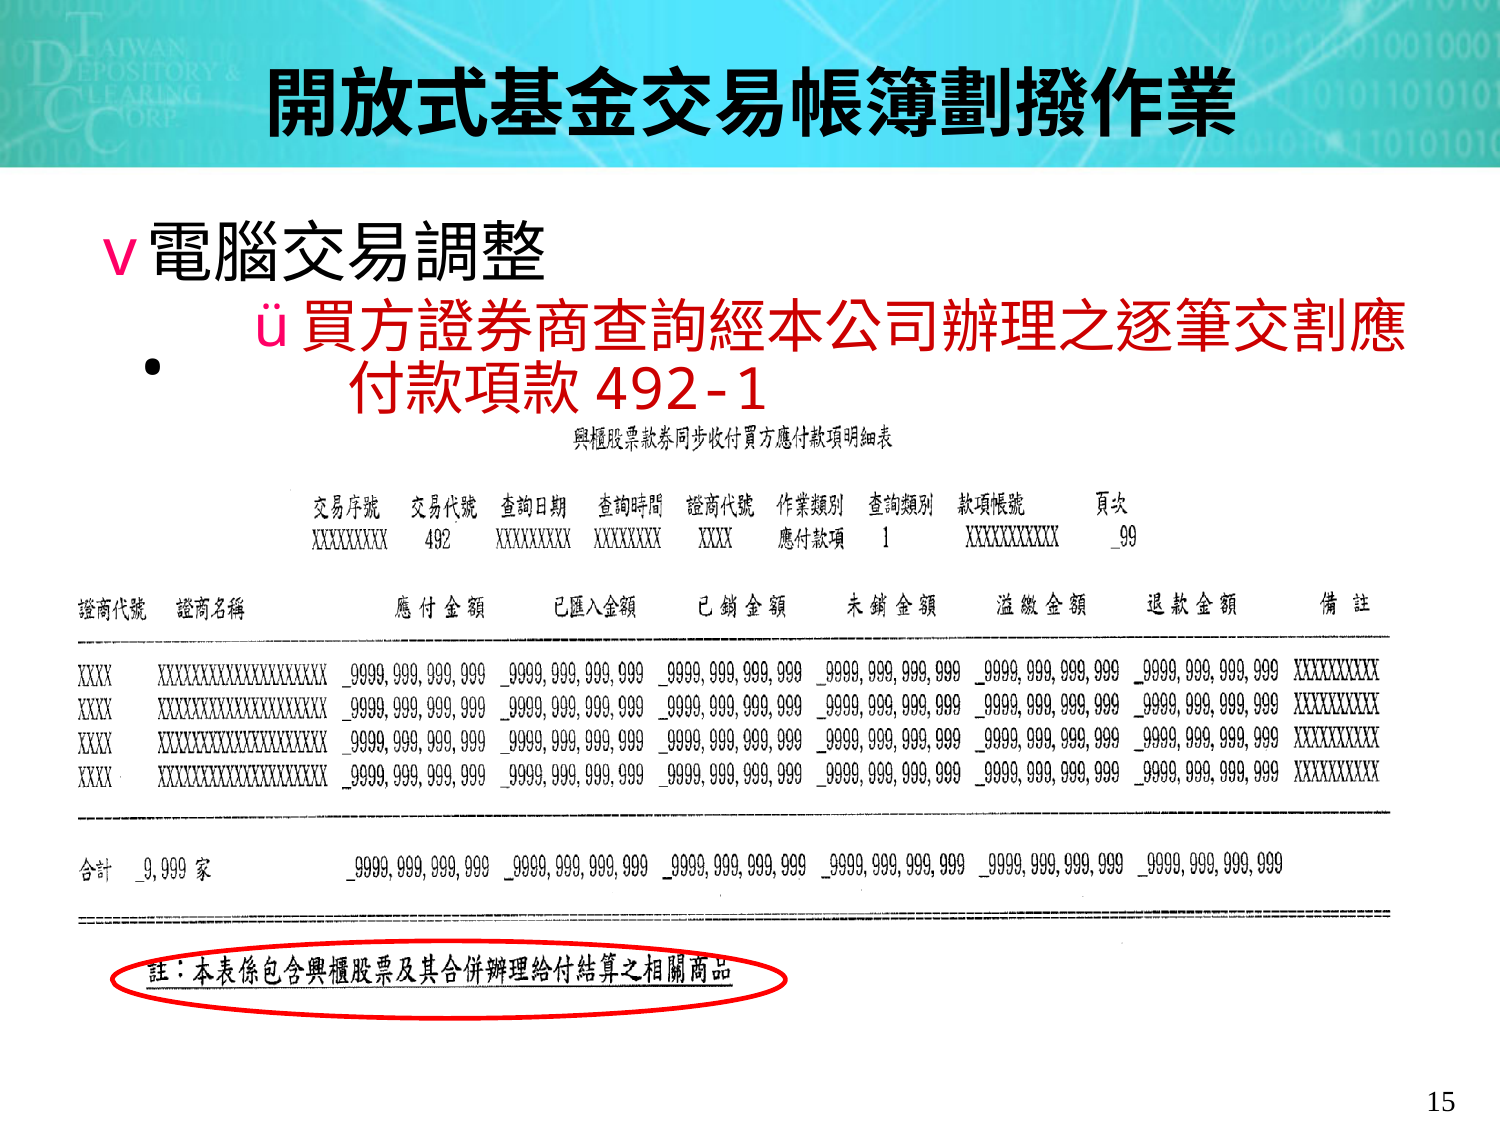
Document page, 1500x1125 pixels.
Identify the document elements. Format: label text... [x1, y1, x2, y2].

list 電腦交易調整 買方證券商查詢經本公司辦理之逐筆交割應付款項款492-1 [88, 220, 1439, 1022]
text_box [76, 184, 1427, 1022]
picture [53, 408, 1404, 1065]
text_box [1411, 1074, 1500, 1125]
title 開放式基金交易帳簿劃撥作業 [76, 42, 1427, 159]
